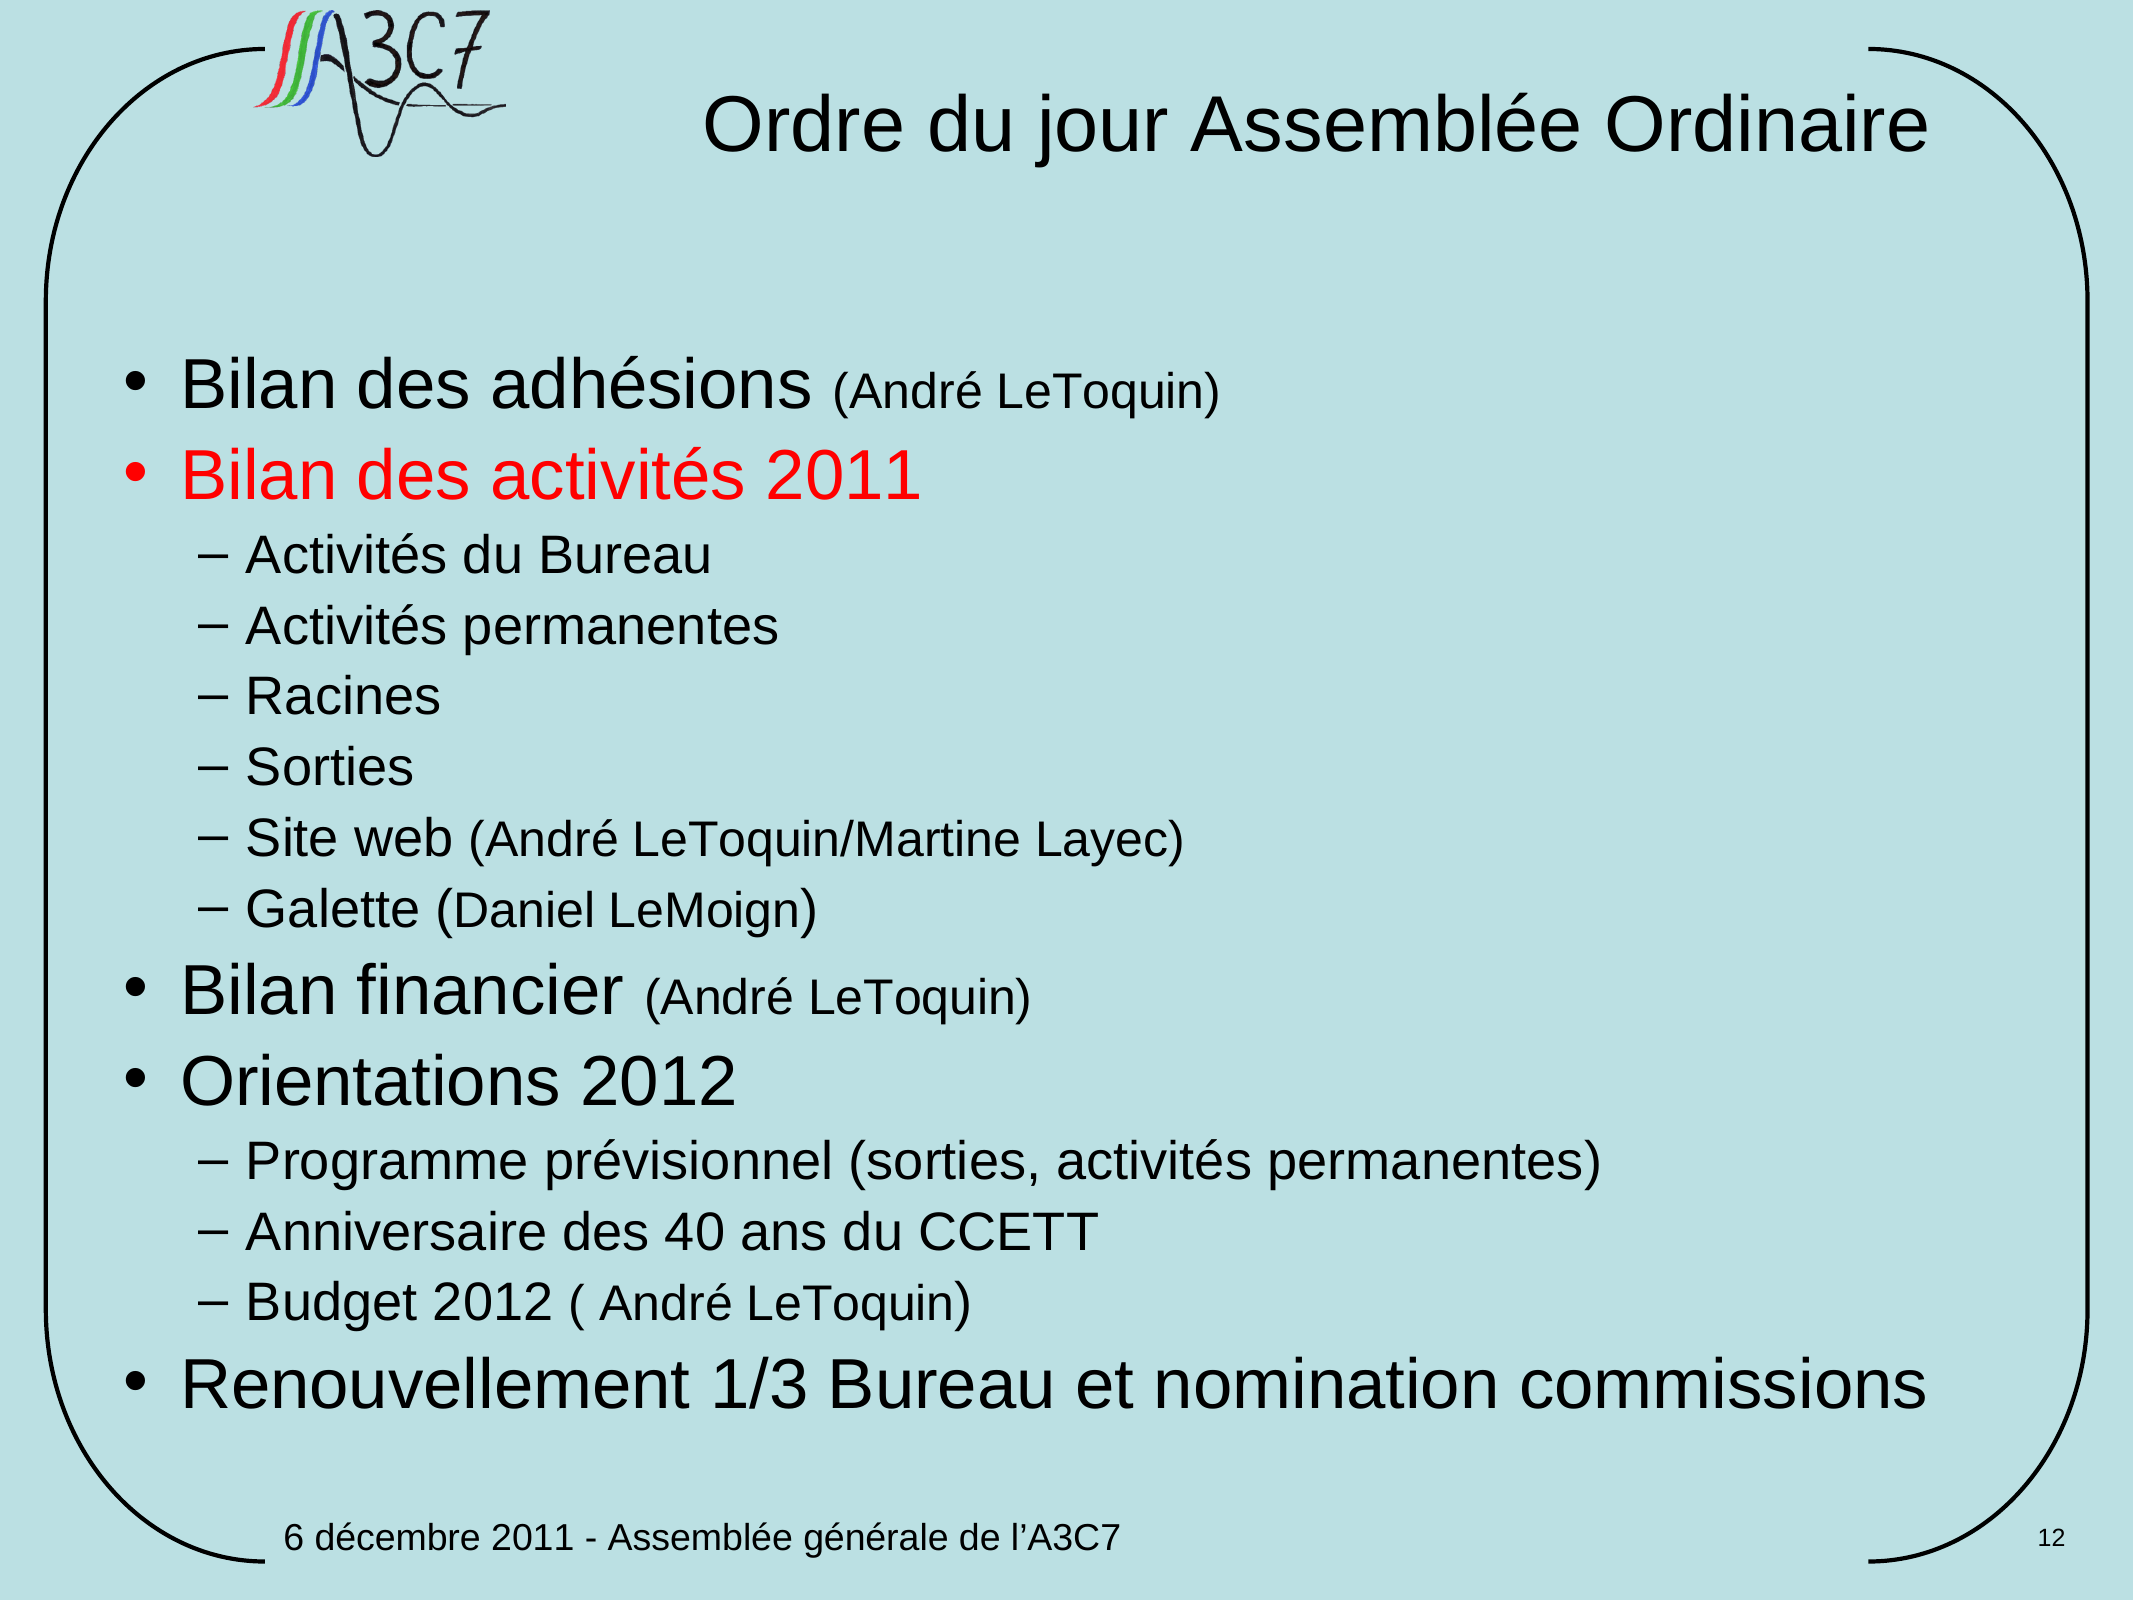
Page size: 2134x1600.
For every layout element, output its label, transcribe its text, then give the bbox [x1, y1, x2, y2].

picture [253, 10, 506, 64]
list Bilan des adhésions (André LeToquin) Bilan des activités 2011 Activités du Bureau Activités permanentes Racines Sorties Site web (André LeToquin/Martine Layec) Galette (Daniel LeMoign) Bilan financier (André LeToquin) Orientations 2012 Programme prévisionnel (sorties, activités permanentes) Anniversaire des 40 ans du CCETT Budget 2012 ( André LeToquin) Renouvellement 1/3 Bureau et nomination commissions [109, 346, 2030, 1442]
title Ordre du jour Assemblée Ordinaire [106, 64, 1959, 346]
text_box 6 décembre 2011 - Assemblée générale de l’A3C7 [274, 1512, 1131, 1558]
